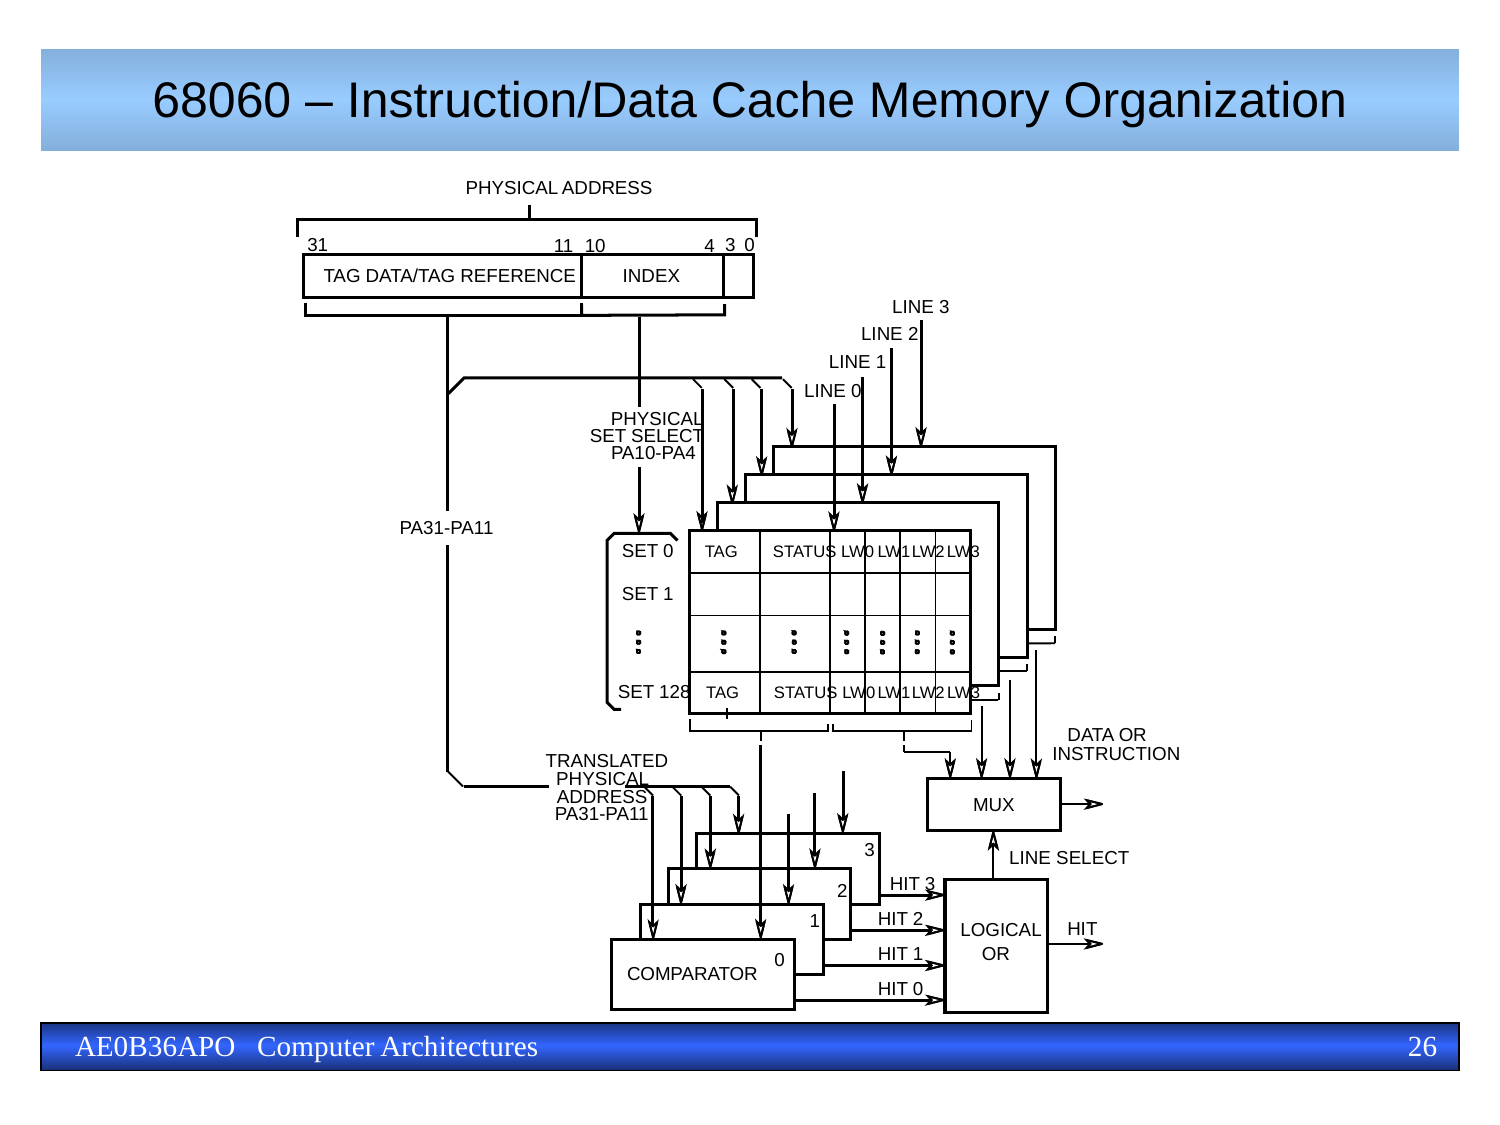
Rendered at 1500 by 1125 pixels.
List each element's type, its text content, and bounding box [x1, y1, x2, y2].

text_box [1086, 940, 1103, 948]
text_box [901, 616, 935, 671]
text_box [698, 513, 704, 530]
text_box [866, 673, 899, 714]
text_box [646, 436, 654, 441]
title 68060 – Instruction/Data Cache Memory Organization [41, 49, 1459, 151]
text_box [689, 673, 759, 714]
text_box [761, 616, 829, 671]
text_box [927, 996, 944, 1005]
text_box [1032, 761, 1041, 777]
text_box [831, 616, 864, 671]
text_box [647, 447, 653, 458]
text_box [635, 516, 643, 532]
text_box [734, 816, 743, 833]
text_box [989, 832, 998, 848]
text_box [689, 574, 759, 615]
text_box [866, 574, 899, 615]
text_box [866, 616, 899, 671]
text_box [689, 430, 1055, 714]
text_box [927, 891, 944, 900]
text_box [901, 574, 935, 615]
text_box [1086, 800, 1103, 809]
text_box [917, 429, 926, 446]
text_box [689, 616, 759, 671]
text_box [927, 961, 944, 970]
text_box [928, 778, 1061, 831]
text_box [945, 880, 1047, 1013]
text_box [406, 511, 484, 545]
text_box [549, 783, 625, 790]
text_box [977, 760, 986, 777]
text_box [831, 574, 864, 615]
text_box [612, 834, 879, 1010]
text_box [946, 760, 955, 777]
text_box [761, 673, 829, 714]
text_box [831, 673, 864, 714]
text_box [927, 926, 944, 935]
text_box [866, 547, 871, 556]
text_box [1005, 760, 1014, 777]
text_box [761, 574, 829, 615]
text_box [901, 673, 935, 714]
text_box [628, 399, 654, 467]
text_box [838, 815, 847, 832]
